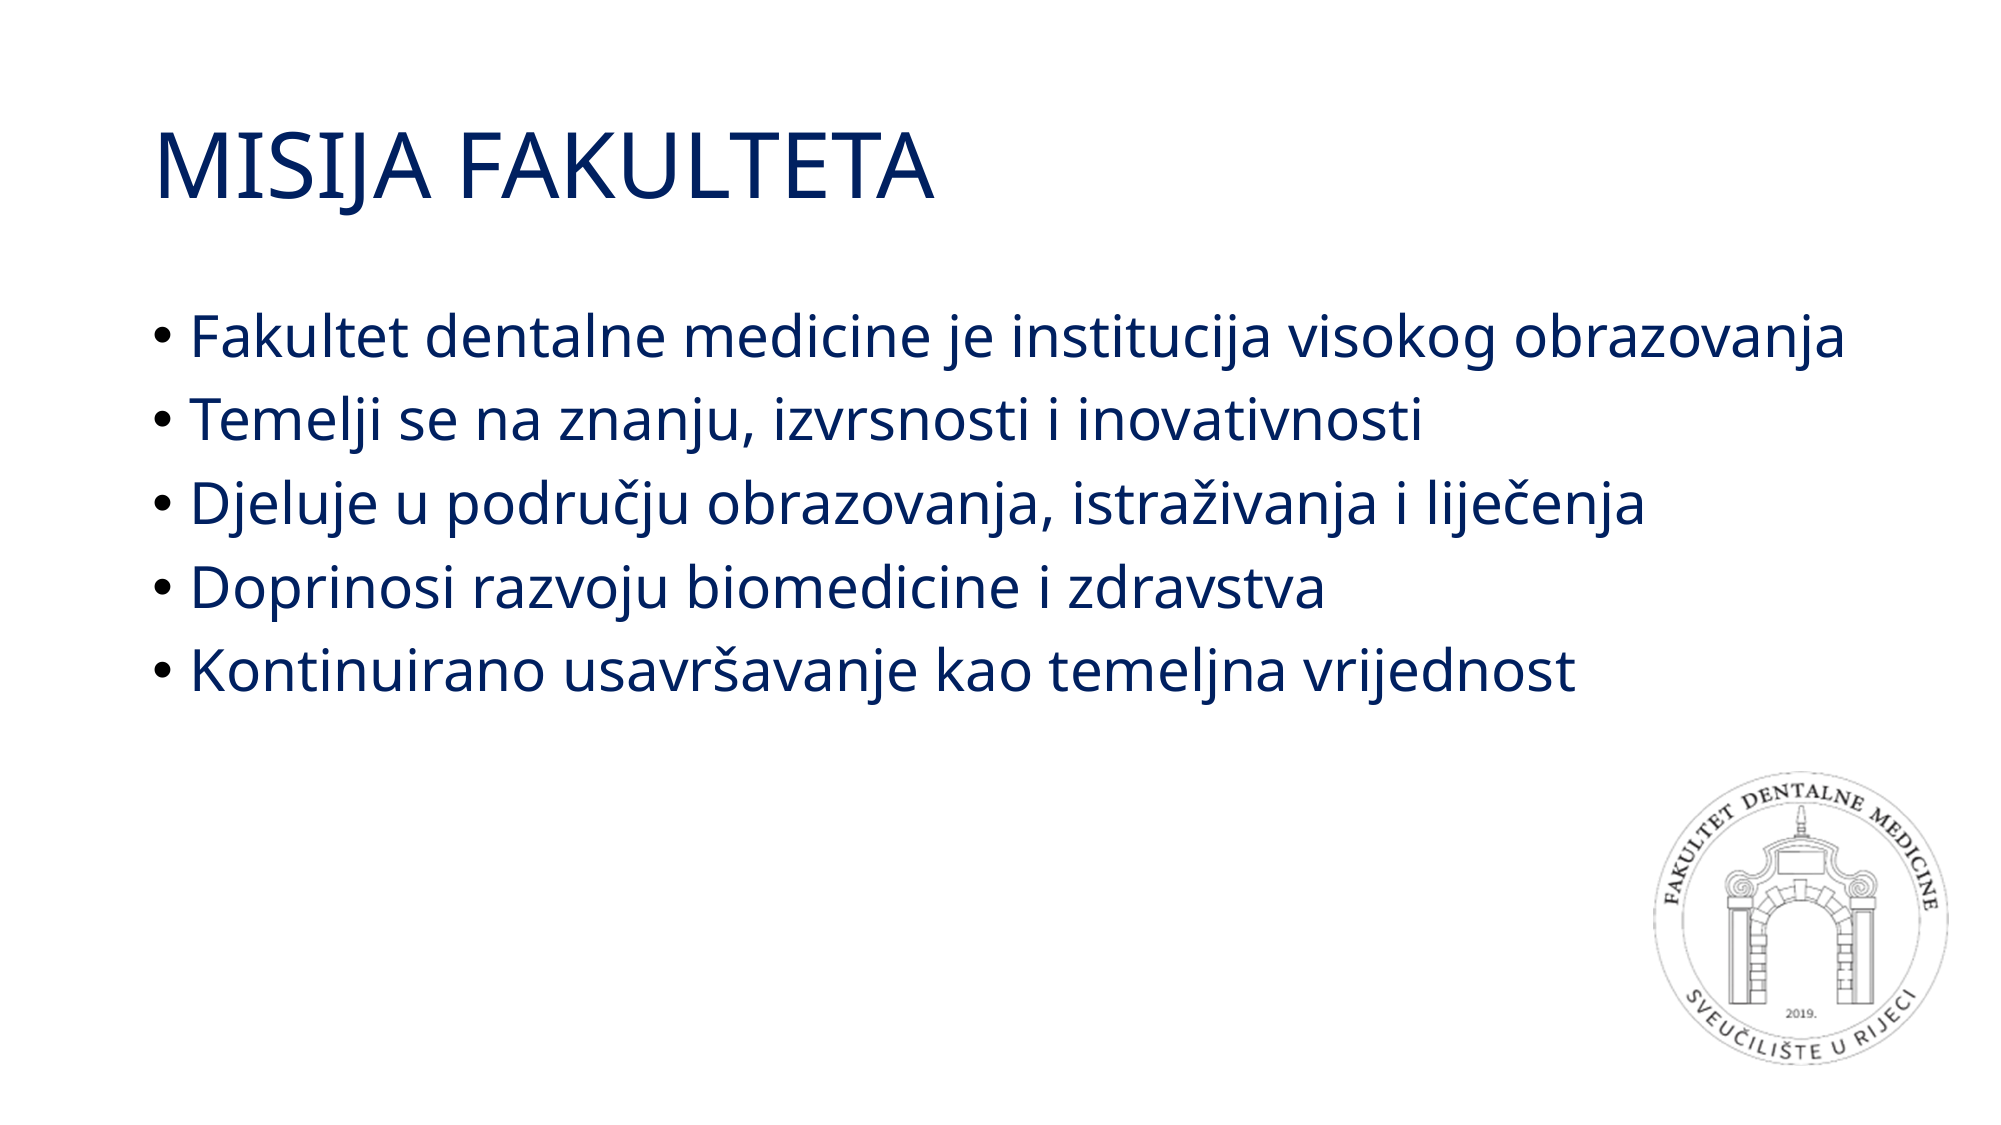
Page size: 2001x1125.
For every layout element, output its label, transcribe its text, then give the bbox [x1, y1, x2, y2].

picture [1653, 771, 1949, 1066]
list Fakultet dentalne medicine je institucija visokog obrazovanja Temelji se na znanju, izvrsnosti i inovativnosti Djeluje u području obrazovanja, istraživanja i liječenja Doprinosi razvoju biomedicine i zdravstva Kontinuirano usavršavanje kao temeljna vrijednost [137, 299, 1863, 1014]
title MISIJA FAKULTETA [137, 59, 1863, 278]
